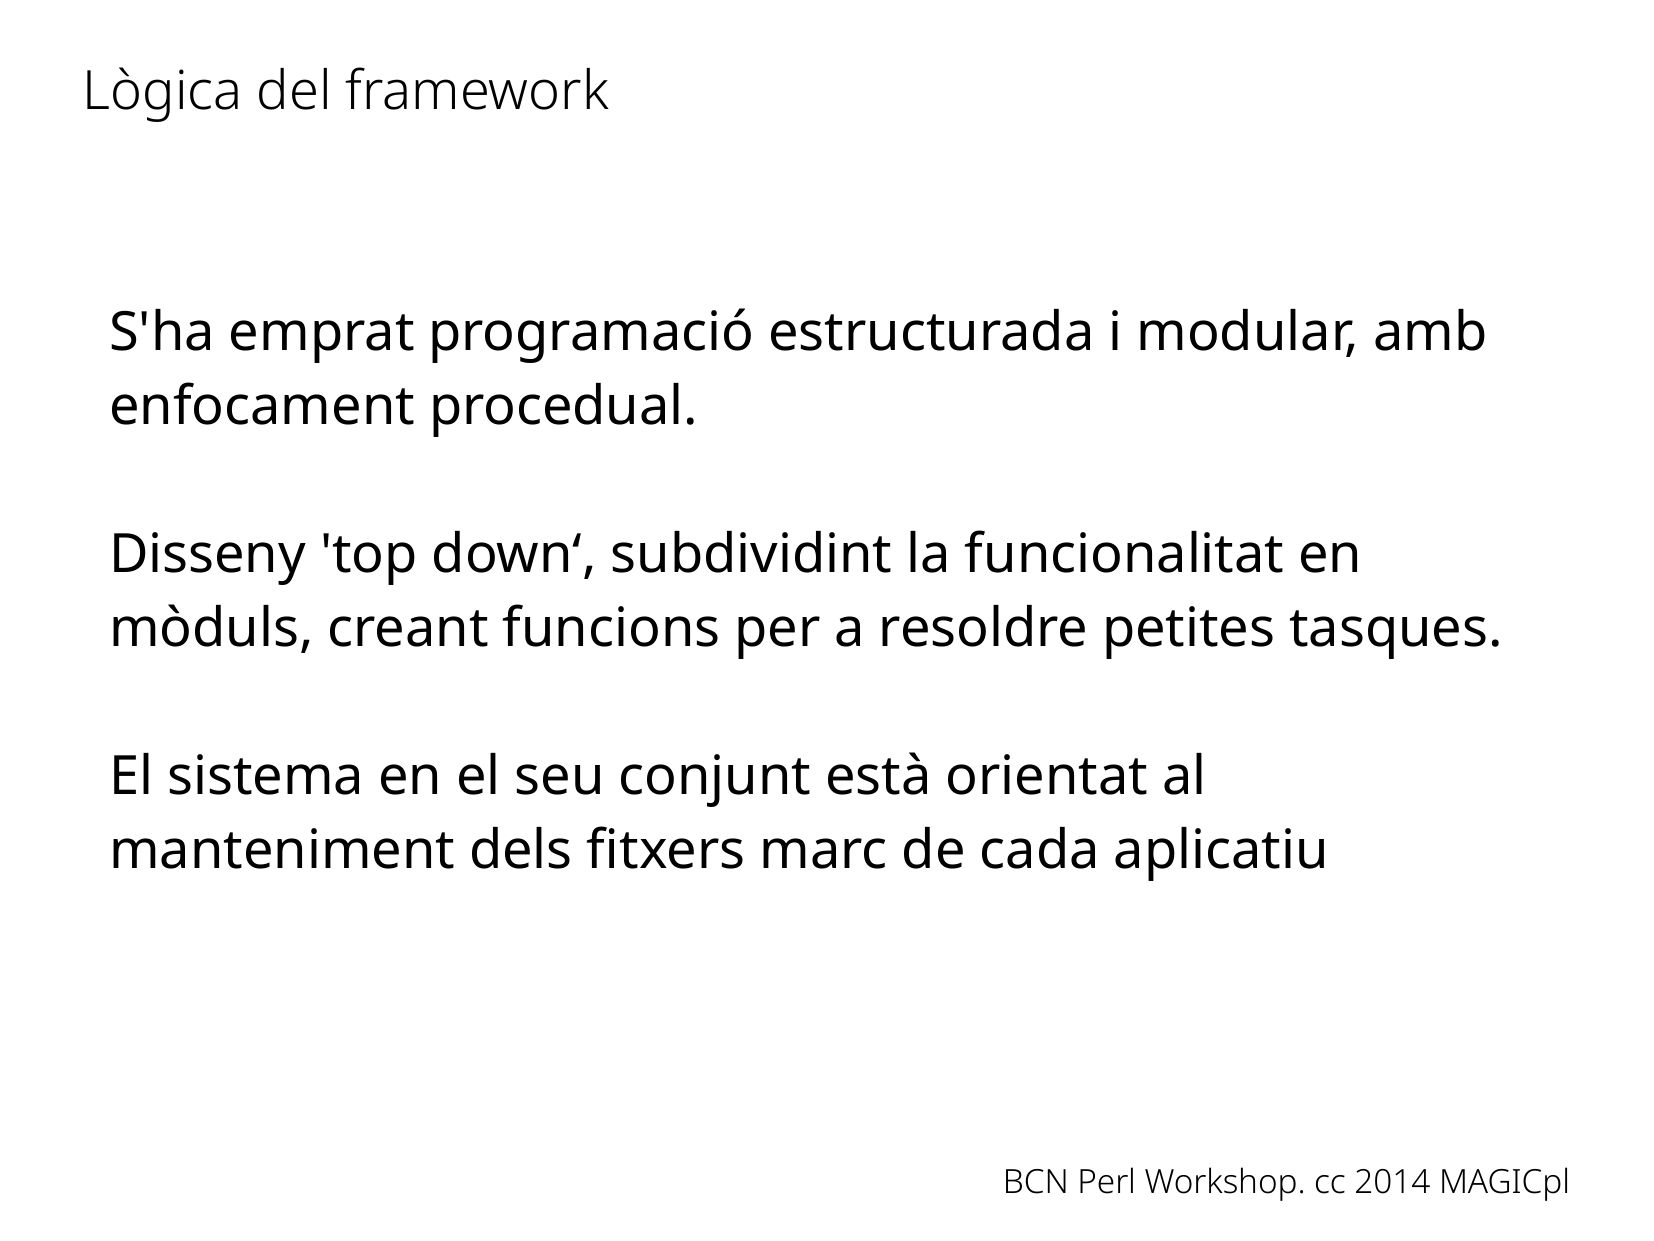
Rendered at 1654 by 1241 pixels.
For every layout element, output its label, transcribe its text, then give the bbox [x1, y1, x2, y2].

title Lògica del framework [82, 47, 1571, 130]
title BCN Perl Workshop. cc 2014 MAGICpl [82, 1139, 1571, 1223]
text_box S'ha emprat programació estructurada i modular, amb enfocament procedual. Disseny 'top down‘, subdividint la funcionalitat en mòduls, creant funcions per a resoldre petites tasques. El sistema en el seu conjunt està orientat al manteniment dels fitxers marc de cada aplicatiu [94, 285, 1548, 821]
